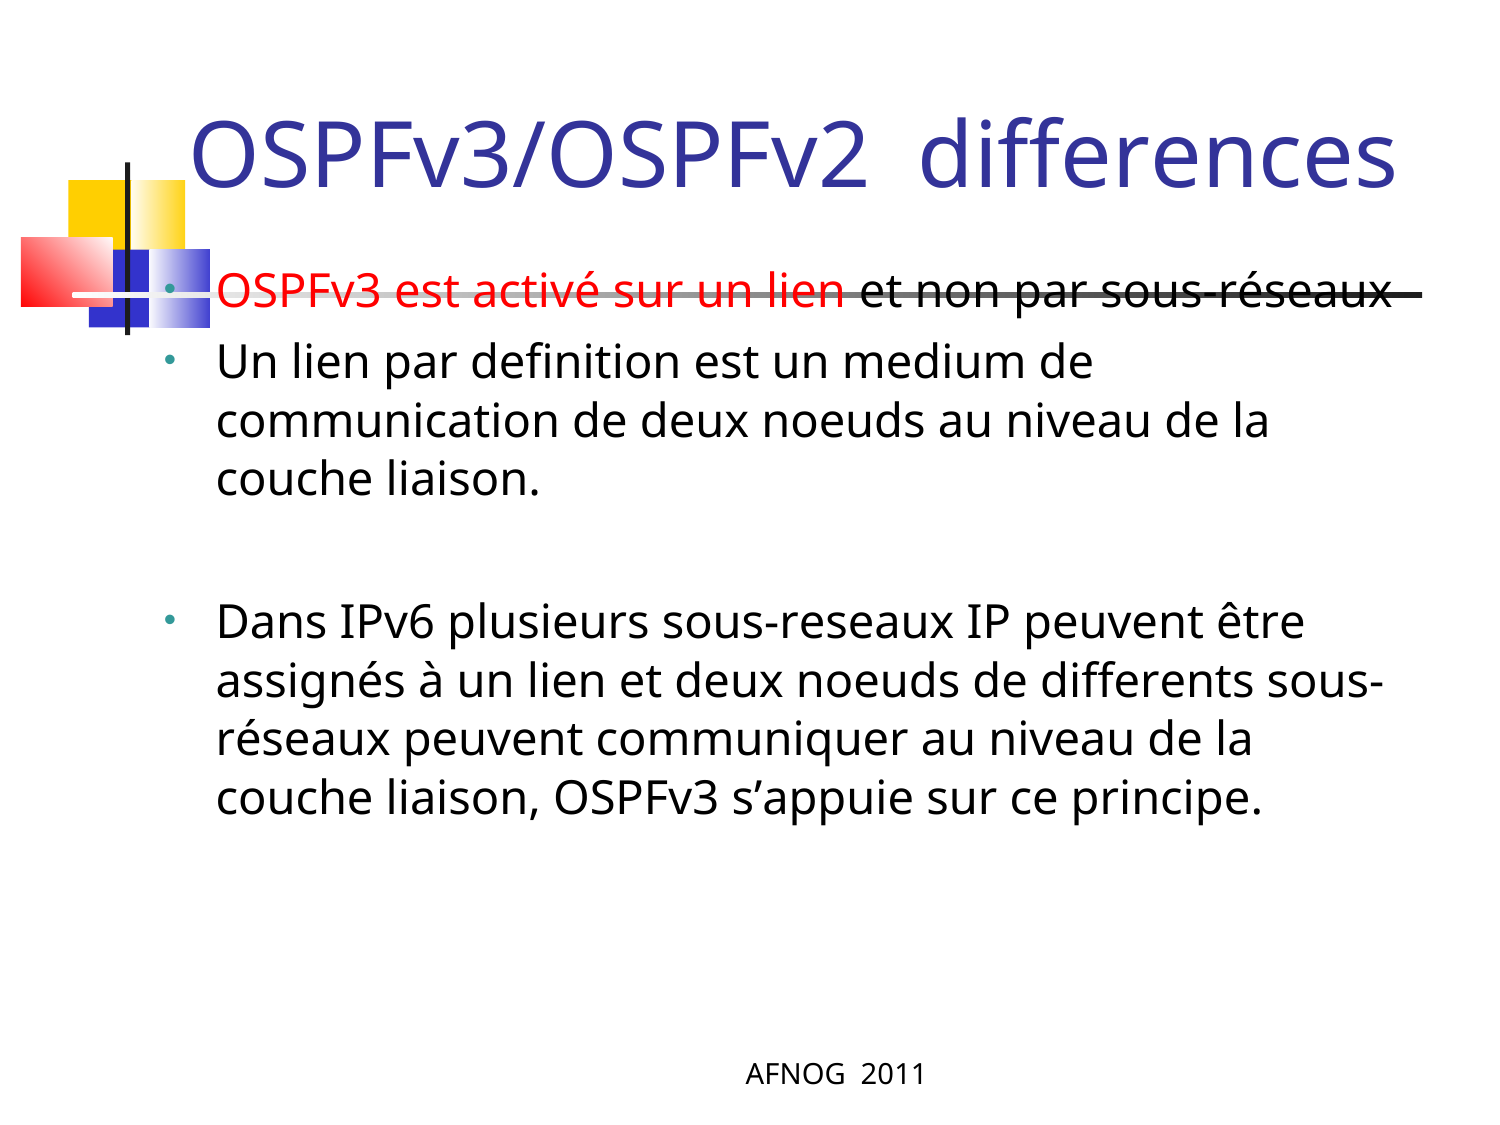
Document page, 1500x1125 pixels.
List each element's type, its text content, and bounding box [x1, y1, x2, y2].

text_box AFNOG 2011 [599, 1024, 1074, 1099]
title OSPFv3/OSPFv2 differences [188, 35, 1468, 276]
list OSPFv3 est activé sur un lien et non par sous-réseaux Un lien par definition est un medium de communication de deux noeuds au niveau de la couche liaison. Dans IPv6 plusieurs sous-reseaux IP peuvent être assignés à un lien et deux noeuds de differents sous-réseaux peuvent communiquer au niveau de la couche liaison, OSPFv3 s’appuie sur ce principe. [163, 257, 1402, 870]
